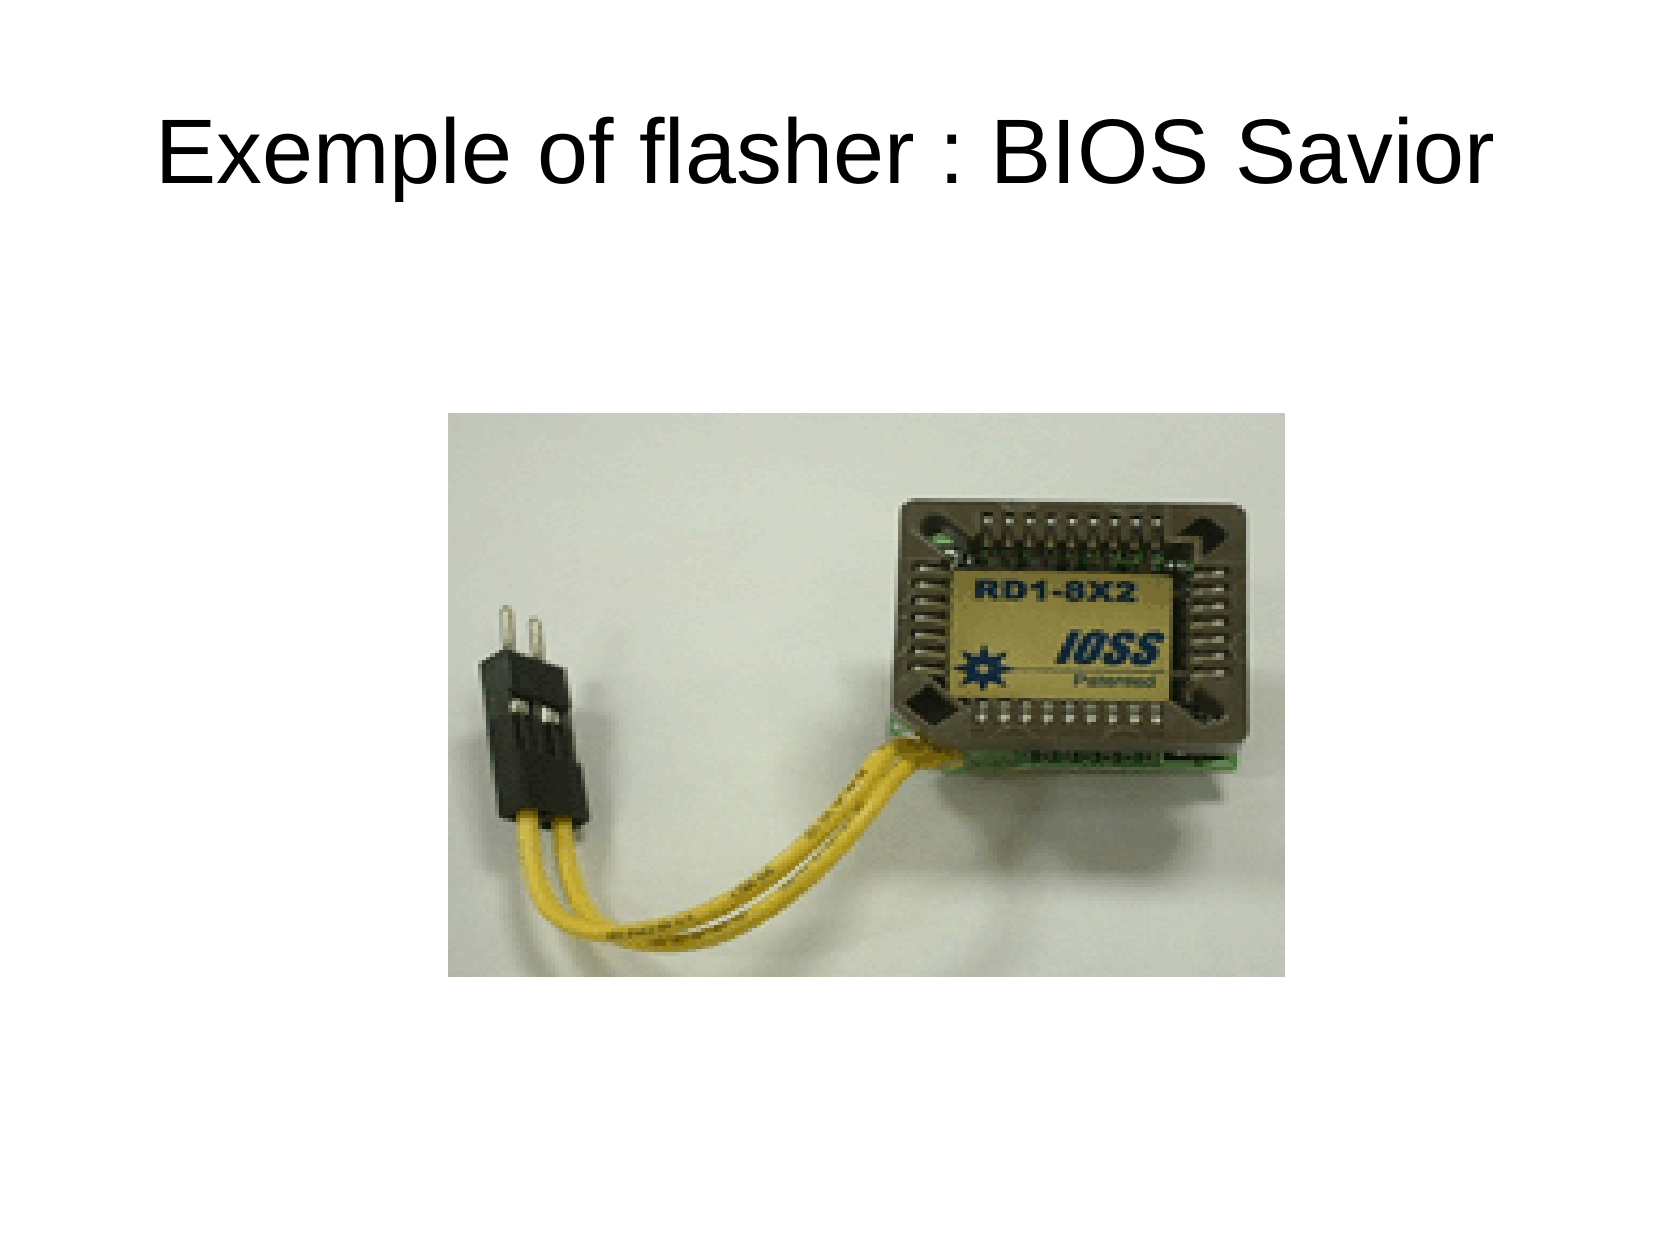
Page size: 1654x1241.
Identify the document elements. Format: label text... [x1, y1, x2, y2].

picture [448, 413, 1285, 977]
title Exemple of flasher : BIOS Savior [82, 49, 1571, 257]
